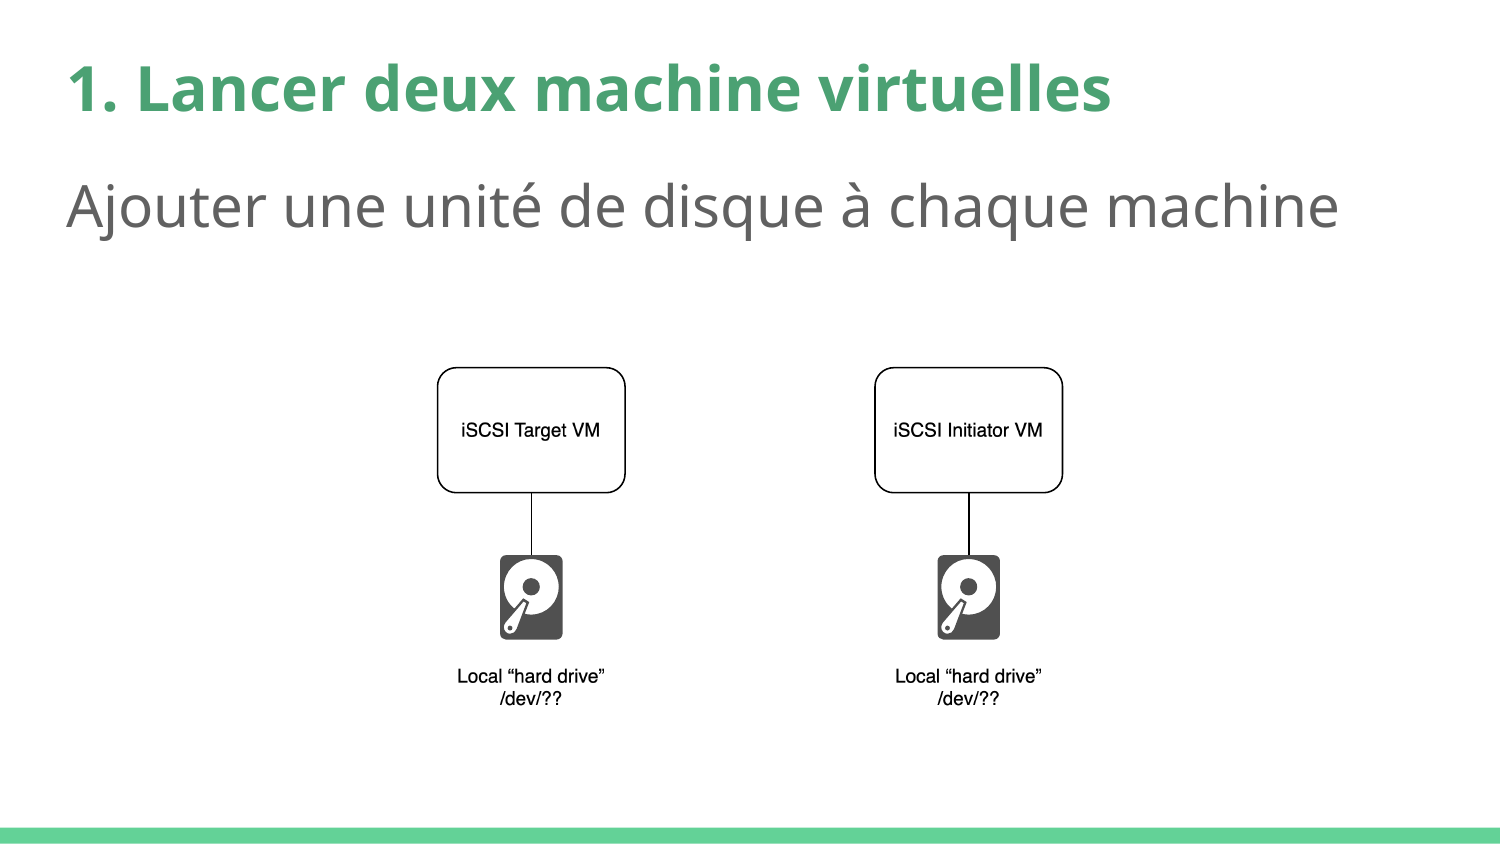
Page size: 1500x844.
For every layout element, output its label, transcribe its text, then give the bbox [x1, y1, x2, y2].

list Ajouter une unité de disque à chaque machine [51, 144, 1447, 296]
title 1. Lancer deux machine virtuelles [51, 23, 1449, 117]
picture [436, 366, 1065, 721]
